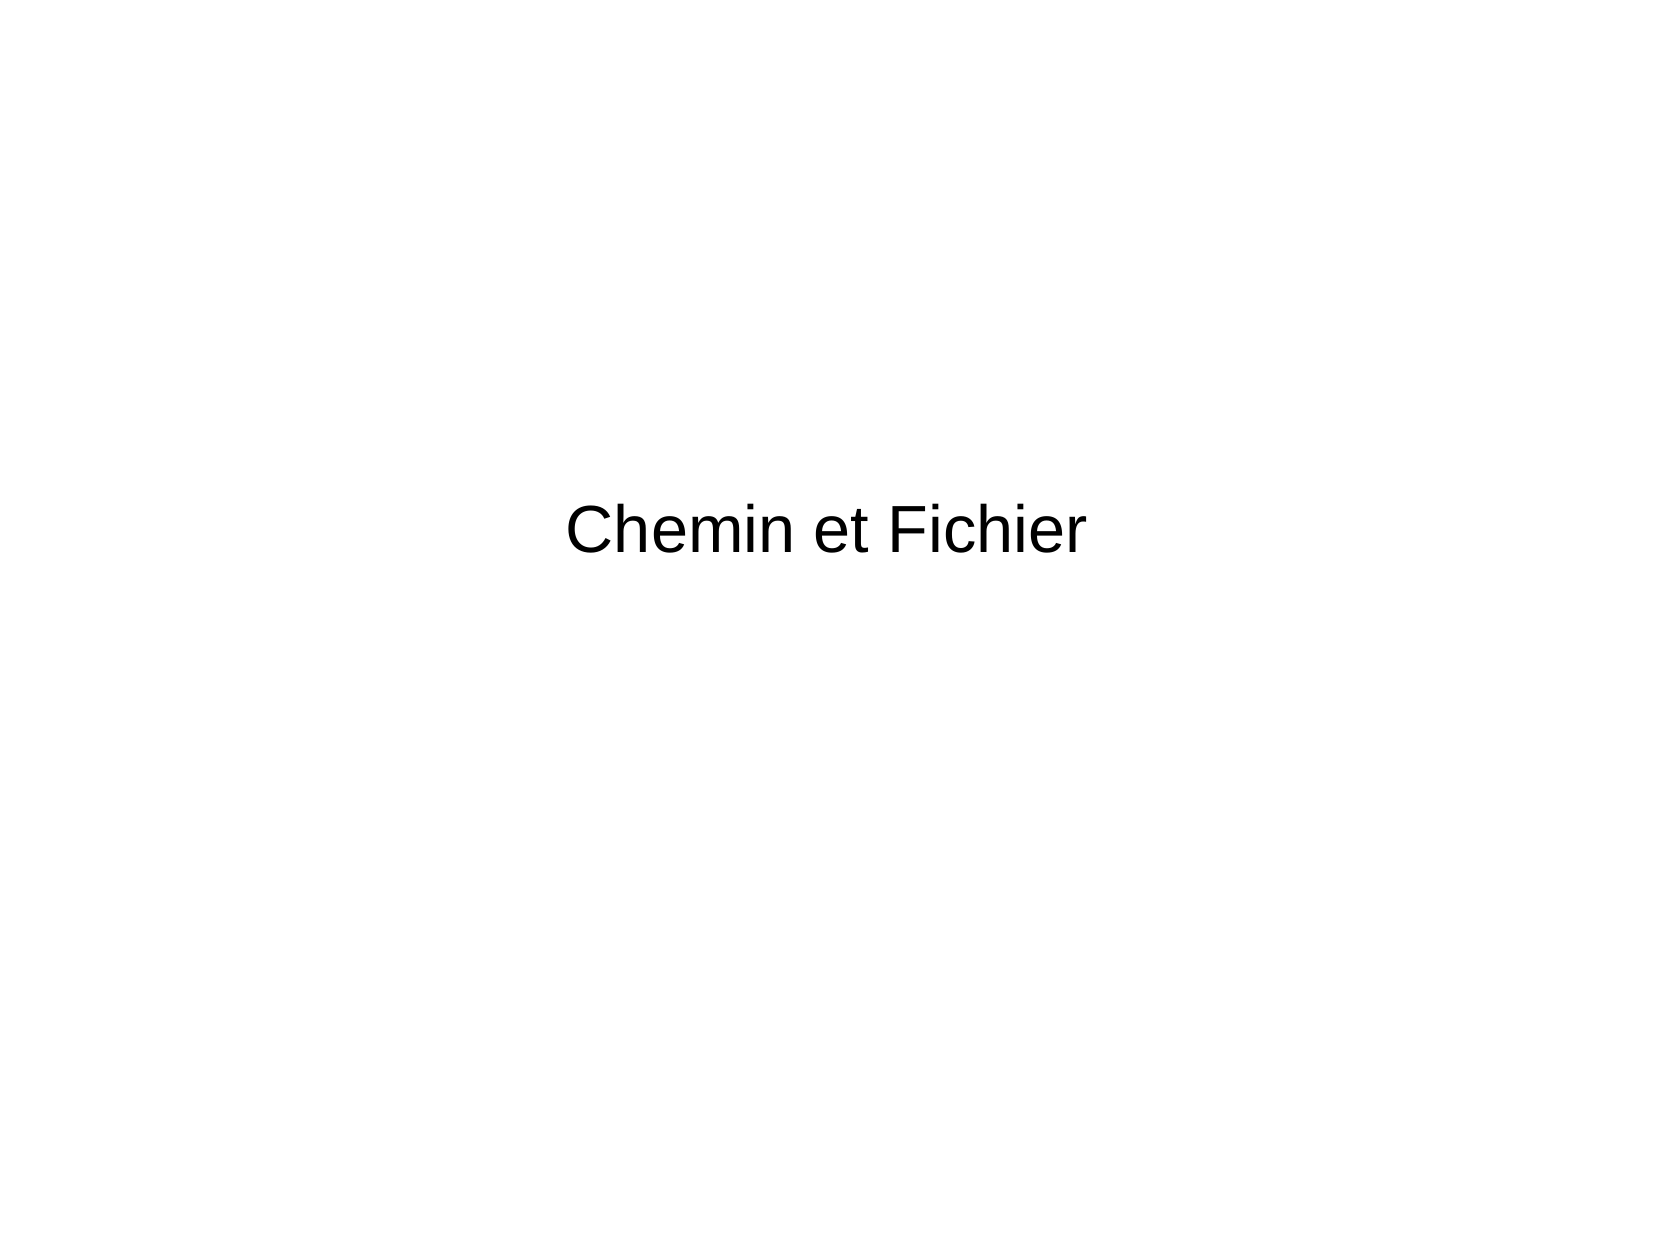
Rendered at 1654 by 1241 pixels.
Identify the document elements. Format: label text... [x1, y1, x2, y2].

subtitle Chemin et Fichier [82, 49, 1571, 1010]
